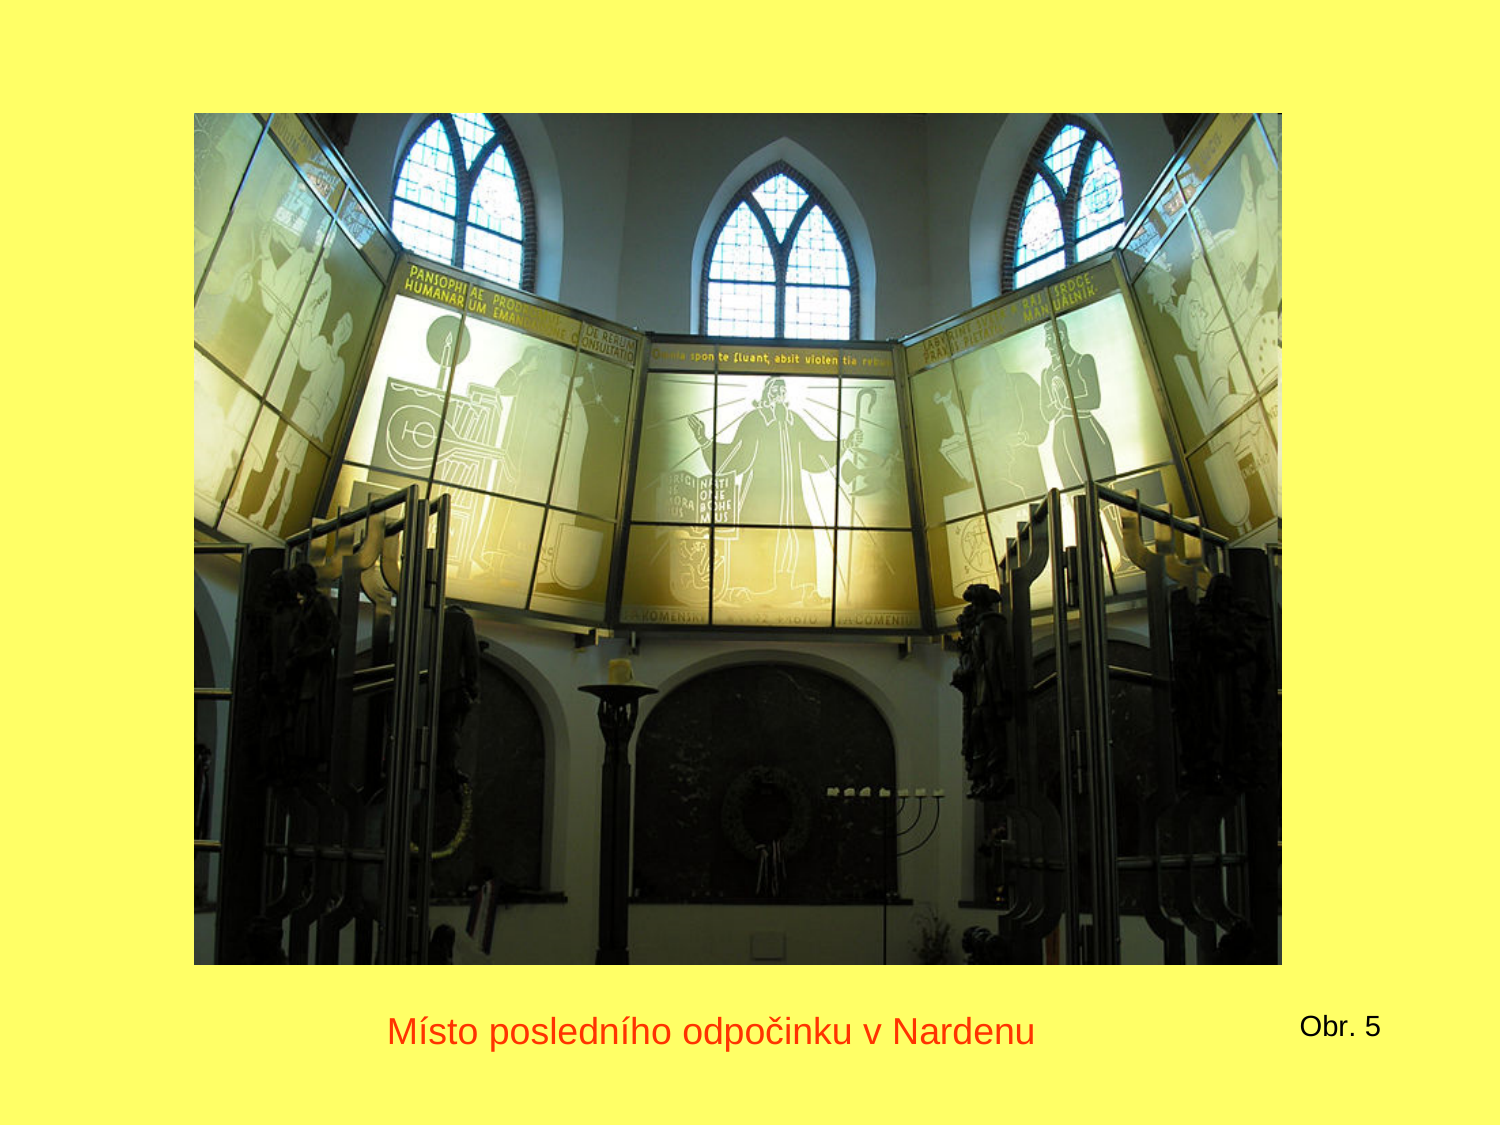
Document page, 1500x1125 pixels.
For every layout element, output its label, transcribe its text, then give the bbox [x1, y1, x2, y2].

text_box Místo posledního odpočinku v Nardenu [372, 999, 1082, 1060]
picture [194, 113, 1282, 965]
text_box Obr. 5 [1284, 999, 1396, 1050]
